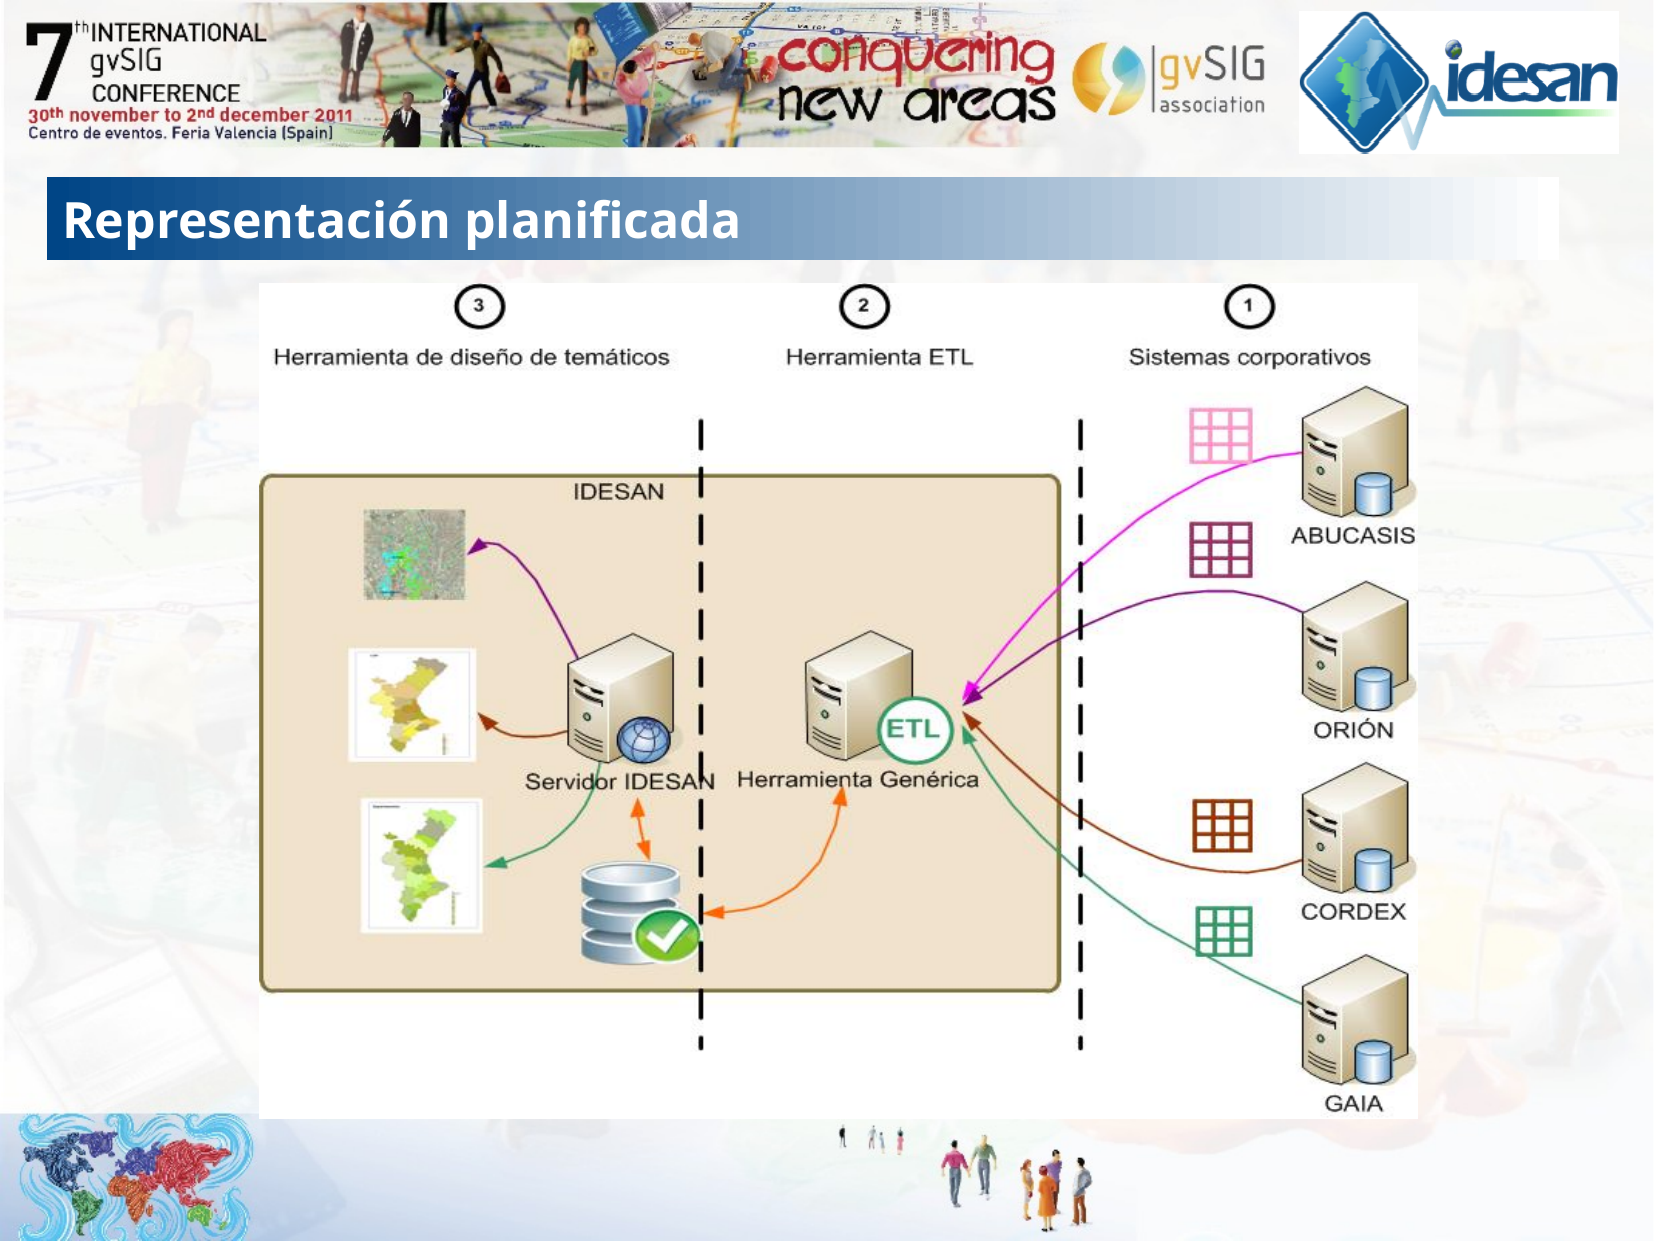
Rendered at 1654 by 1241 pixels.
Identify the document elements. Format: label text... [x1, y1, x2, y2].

text_box Representación planificada [47, 177, 1560, 251]
picture [0, 0, 1654, 1241]
